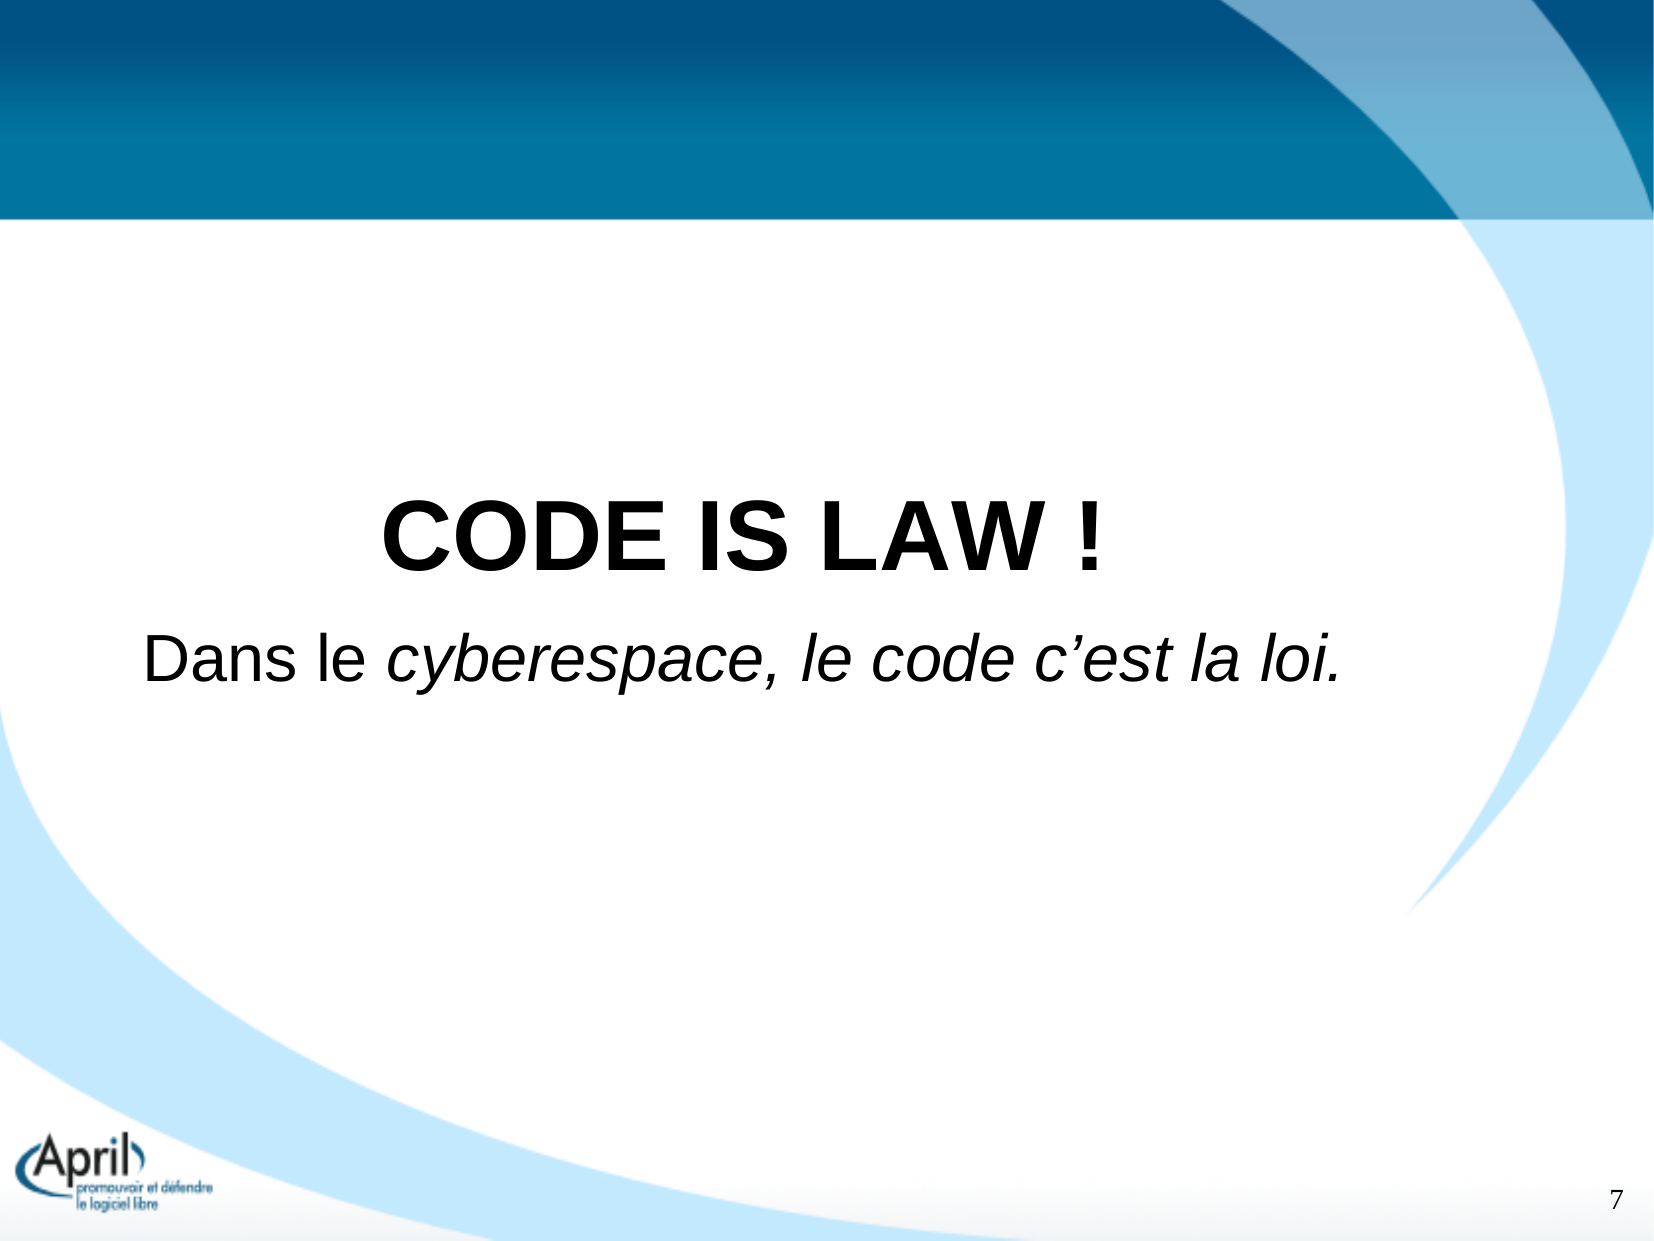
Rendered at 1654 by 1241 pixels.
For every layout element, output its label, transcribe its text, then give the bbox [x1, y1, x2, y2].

list CODE IS LAW ! Dans le cyberespace, le code c’est la loi. [0, 271, 1453, 1091]
picture [0, 0, 1654, 1241]
